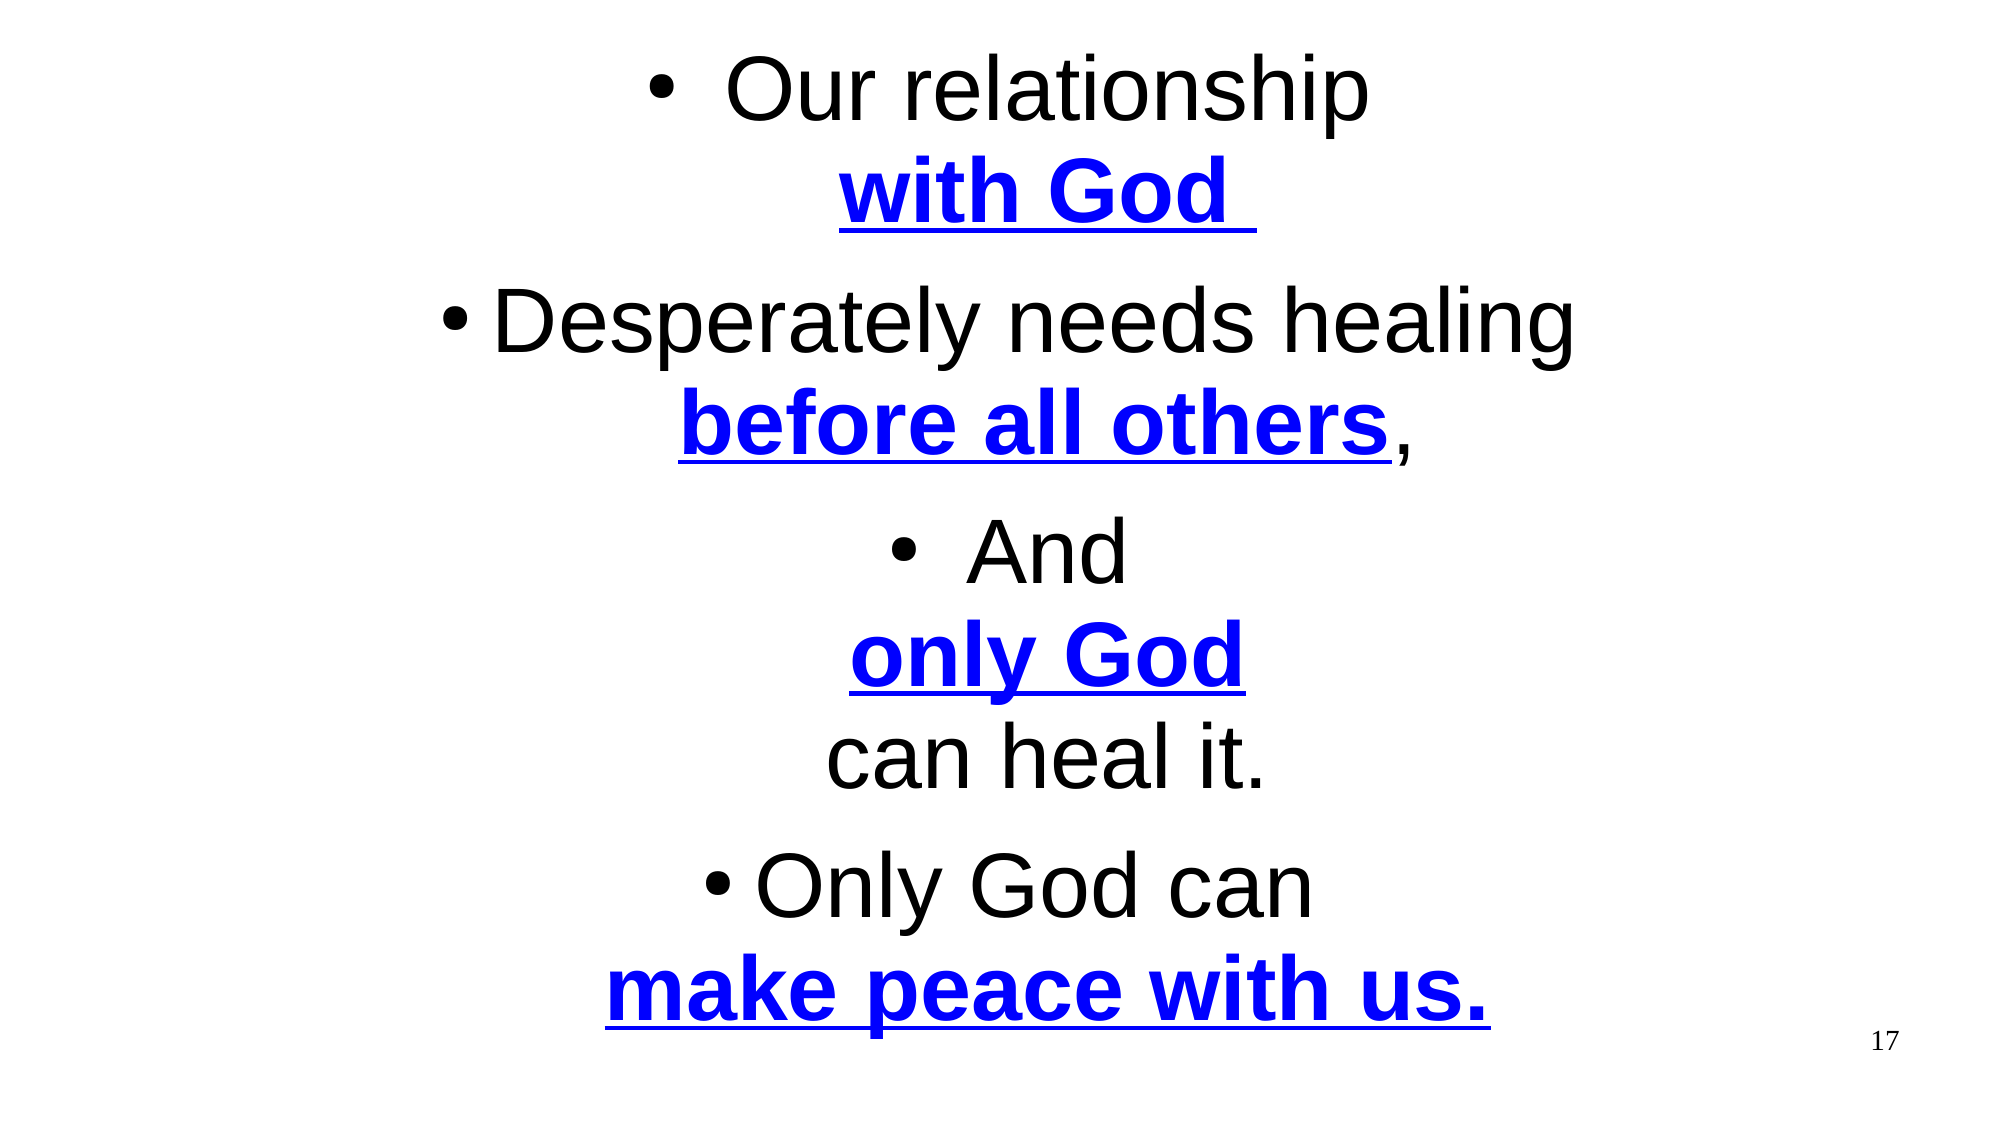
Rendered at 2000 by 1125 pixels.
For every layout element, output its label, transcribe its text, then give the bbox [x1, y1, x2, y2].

list Our relationship with God Desperately needs healing before all others, And only God can heal it. Only God can make peace with us. [37, 37, 1988, 1088]
